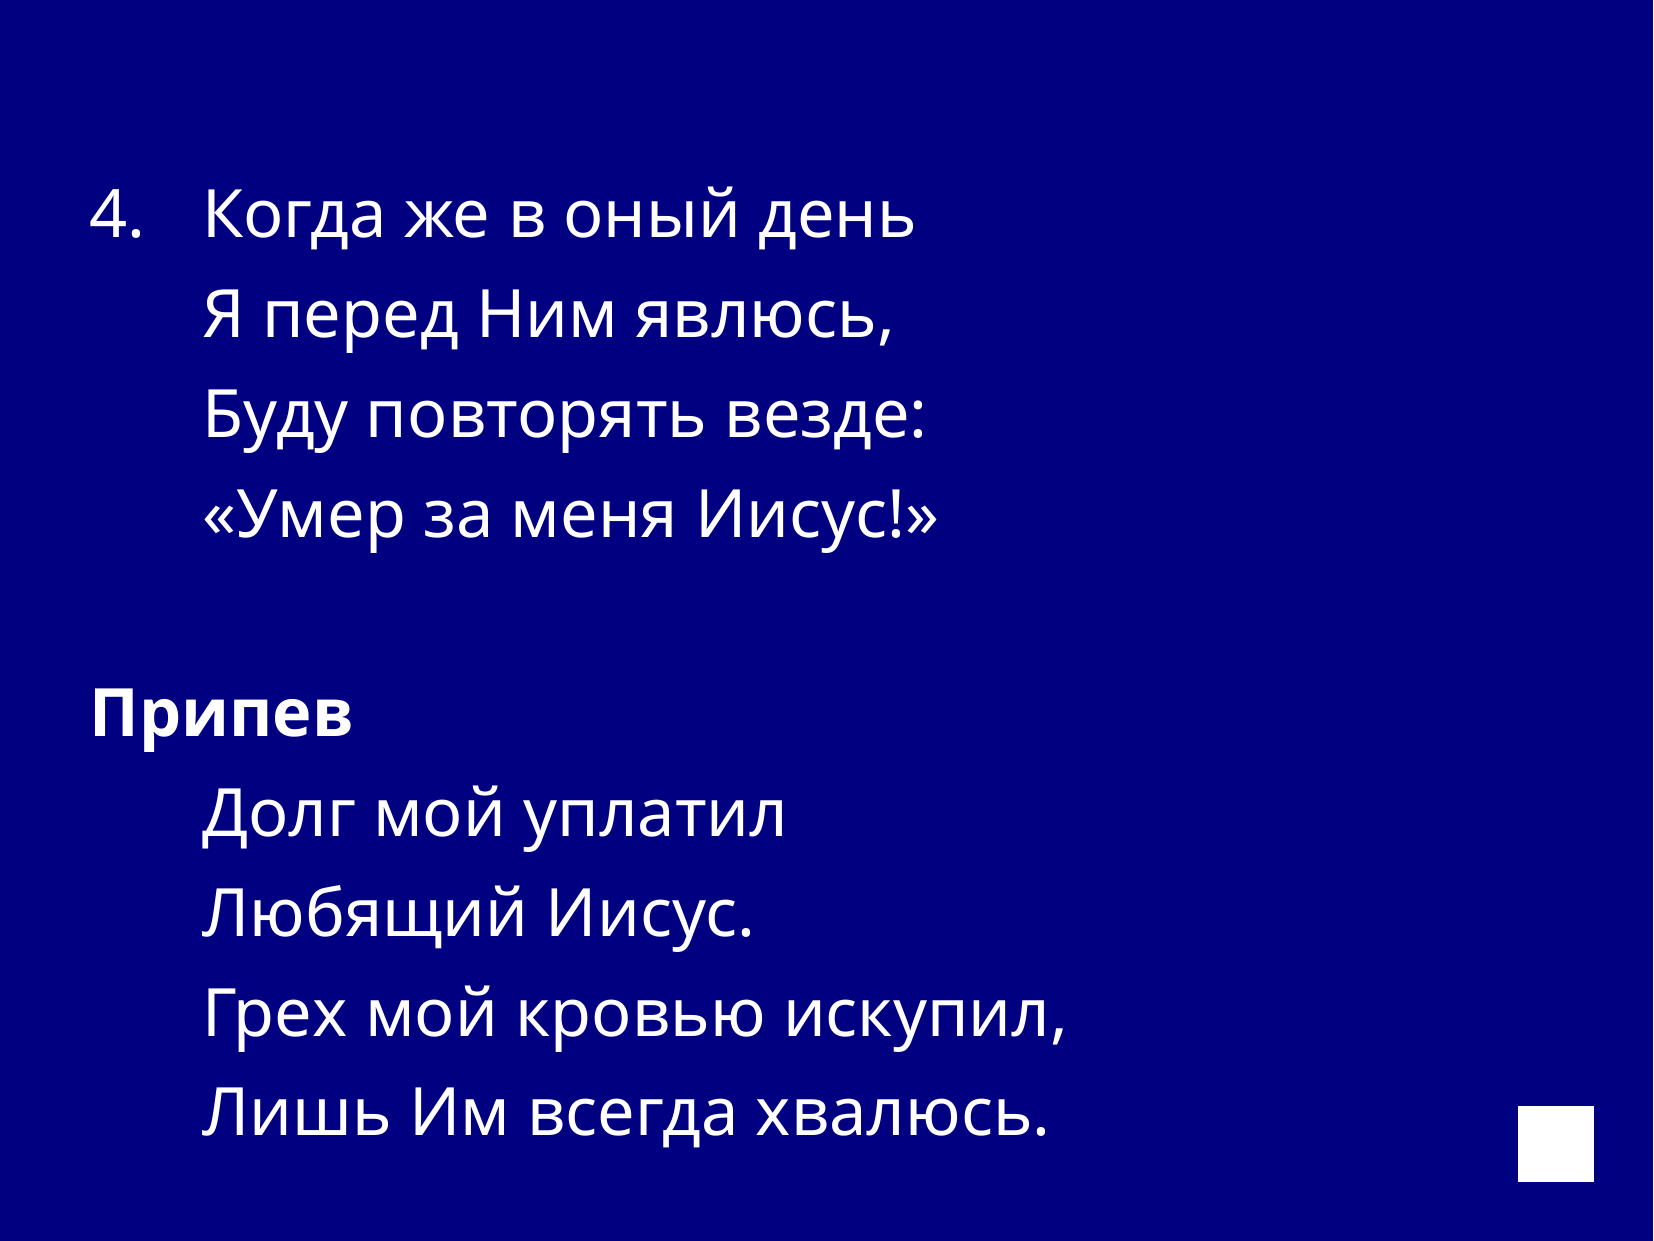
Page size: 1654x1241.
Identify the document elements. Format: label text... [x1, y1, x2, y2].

text_box 4. Когда же в оный день Я перед Ним явлюсь, Буду повторять везде: «Умер за меня Иисус!» Припев Долг мой уплатил Любящий Иисус. Грех мой кровью искупил, Лишь Им всегда хвалюсь. [75, 150, 1576, 1163]
text_box [1518, 1106, 1594, 1182]
